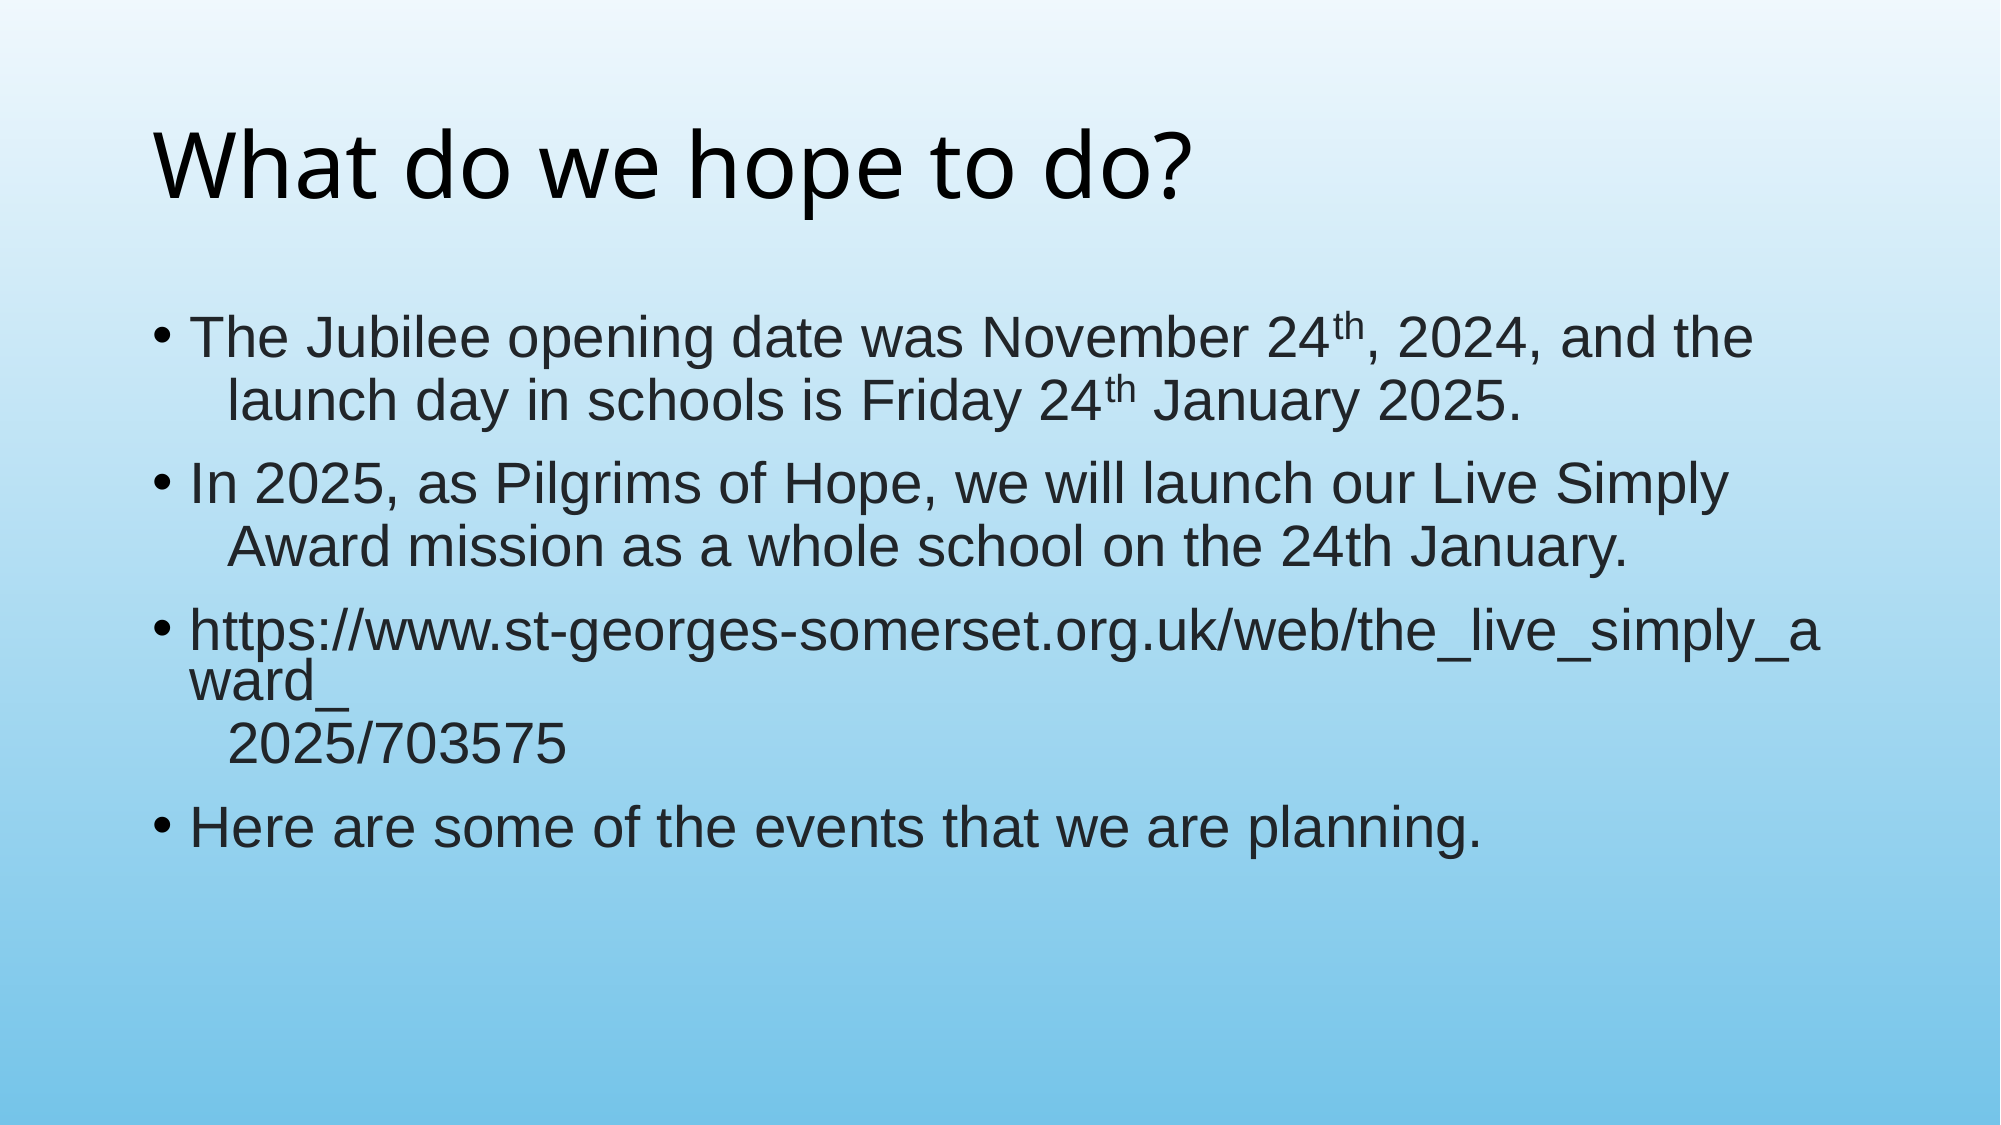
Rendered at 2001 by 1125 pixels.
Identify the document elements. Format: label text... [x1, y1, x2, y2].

title What do we hope to do? [137, 59, 1863, 278]
list The Jubilee opening date was November 24th, 2024, and the launch day in schools is Friday 24th January 2025. In 2025, as Pilgrims of Hope, we will launch our Live Simply Award mission as a whole school on the 24th January. https://www.st-georges-somerset.org.uk/web/the_live_simply_award_2025/703575 Here are some of the events that we are planning. [137, 299, 1863, 1014]
